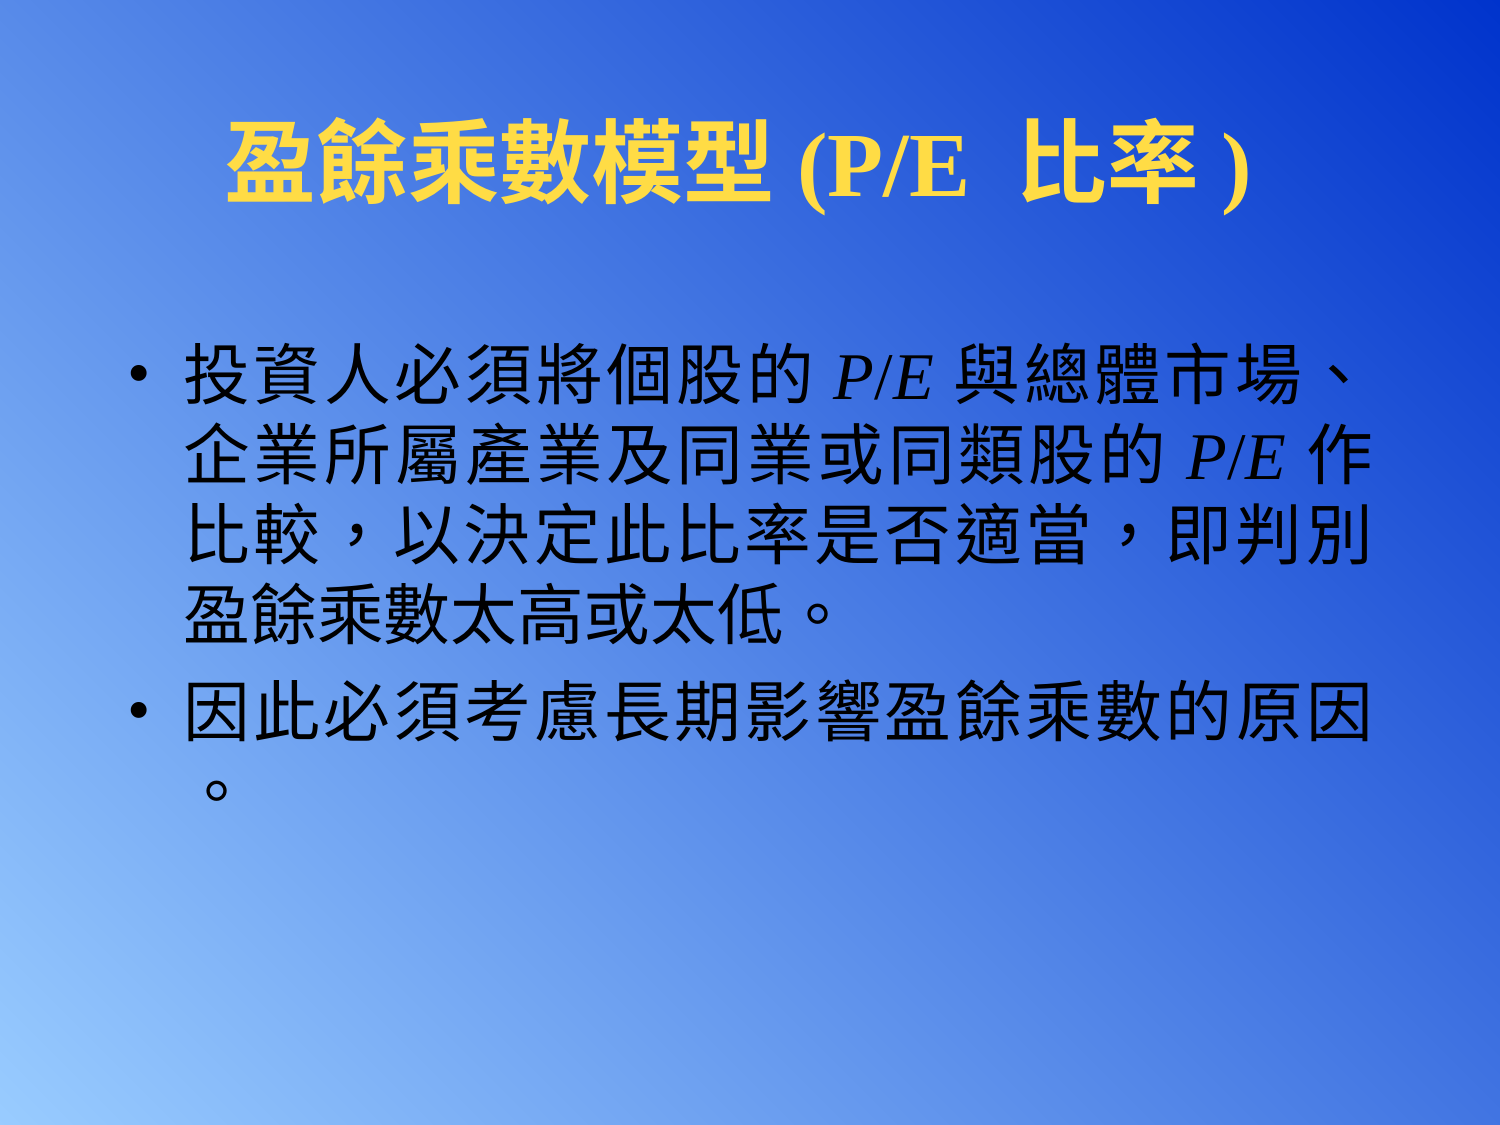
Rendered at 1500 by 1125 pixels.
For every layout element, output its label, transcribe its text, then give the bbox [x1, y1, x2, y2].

list 投資人必須將個股的P/E與總體市場、企業所屬產業及同業或同類股的P/E作比較，以決定此比率是否適當，即判別盈餘乘數太高或太低。 因此必須考慮長期影響盈餘乘數的原因。 [112, 324, 1388, 894]
title 盈餘乘數模型(P/E 比率) [53, 66, 1424, 254]
